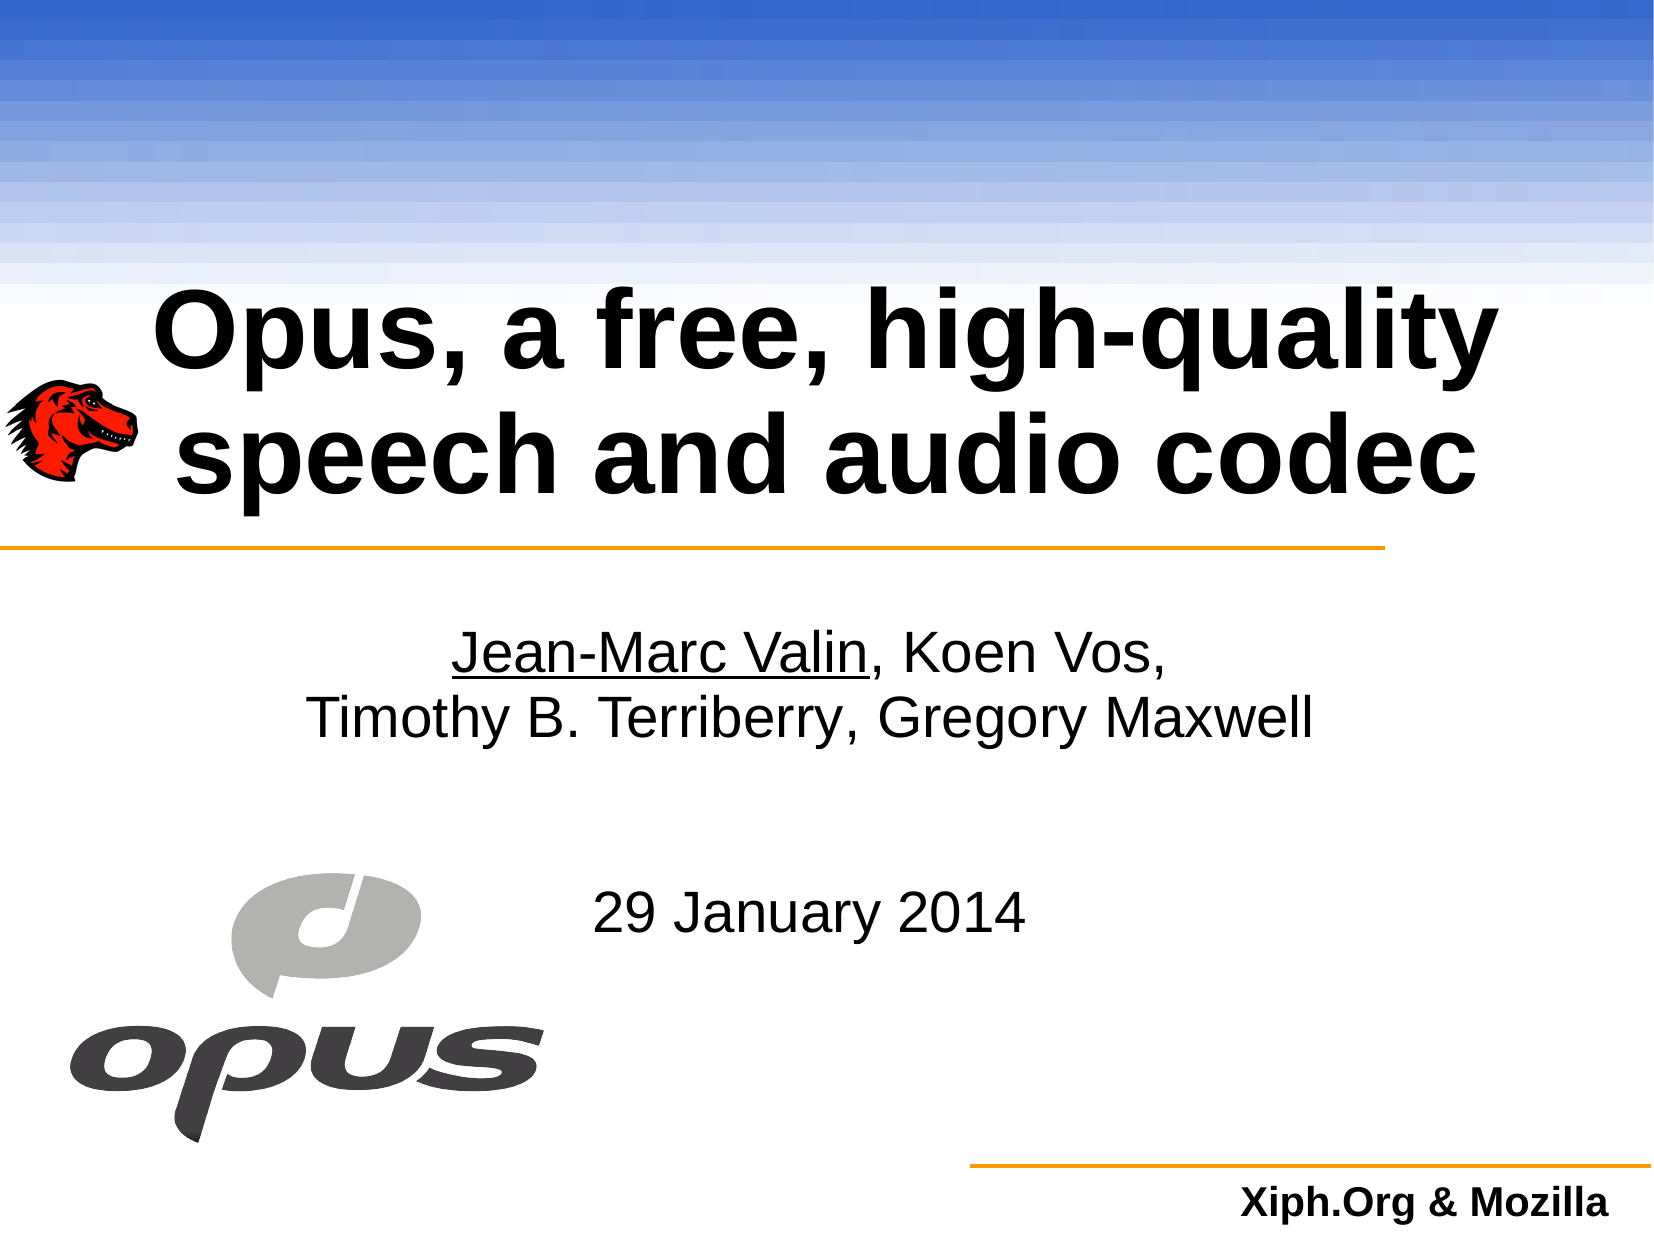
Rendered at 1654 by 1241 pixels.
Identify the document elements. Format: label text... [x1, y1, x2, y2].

subtitle Jean-Marc Valin, Koen Vos, Timothy B. Terriberry, Gregory Maxwell 29 January 2014 [82, 555, 1538, 1010]
picture [0, 0, 1654, 1241]
title Opus, a free, high-quality speech and audio codec [82, 266, 1571, 518]
